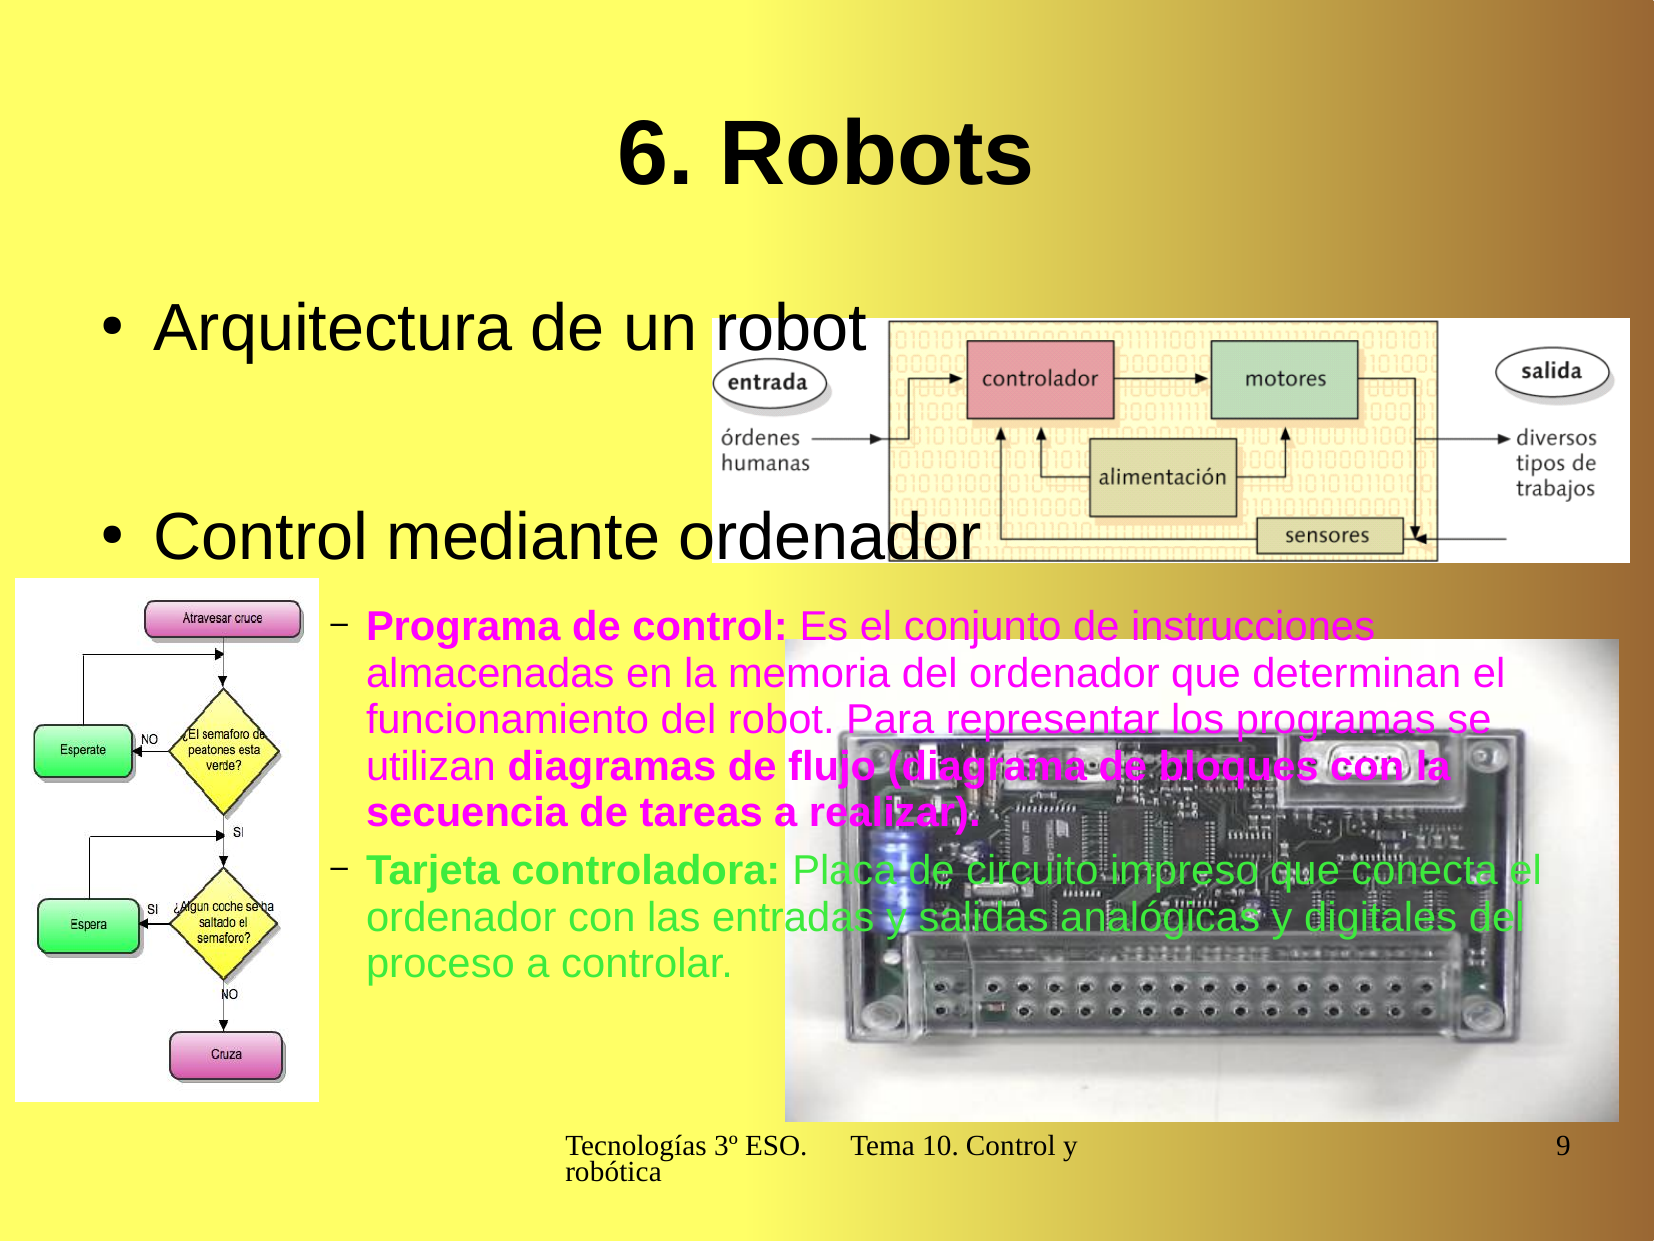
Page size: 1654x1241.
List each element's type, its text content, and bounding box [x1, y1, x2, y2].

list Arquitectura de un robot Control mediante ordenador Programa de control: Es el conjunto de instrucciones almacenadas en la memoria del ordenador que determinan el funcionamiento del robot. Para representar los programas se utilizan diagramas de flujo (diagrama de bloques con la secuencia de tareas a realizar). Tarjeta controladora: Placa de circuito impreso que conecta el ordenador con las entradas y salidas analógicas y digitales del proceso a controlar. [82, 290, 1571, 1109]
picture [1571, 318, 1630, 563]
picture [15, 578, 319, 1102]
title 6. Robots [82, 49, 1571, 257]
picture [785, 639, 1619, 1123]
